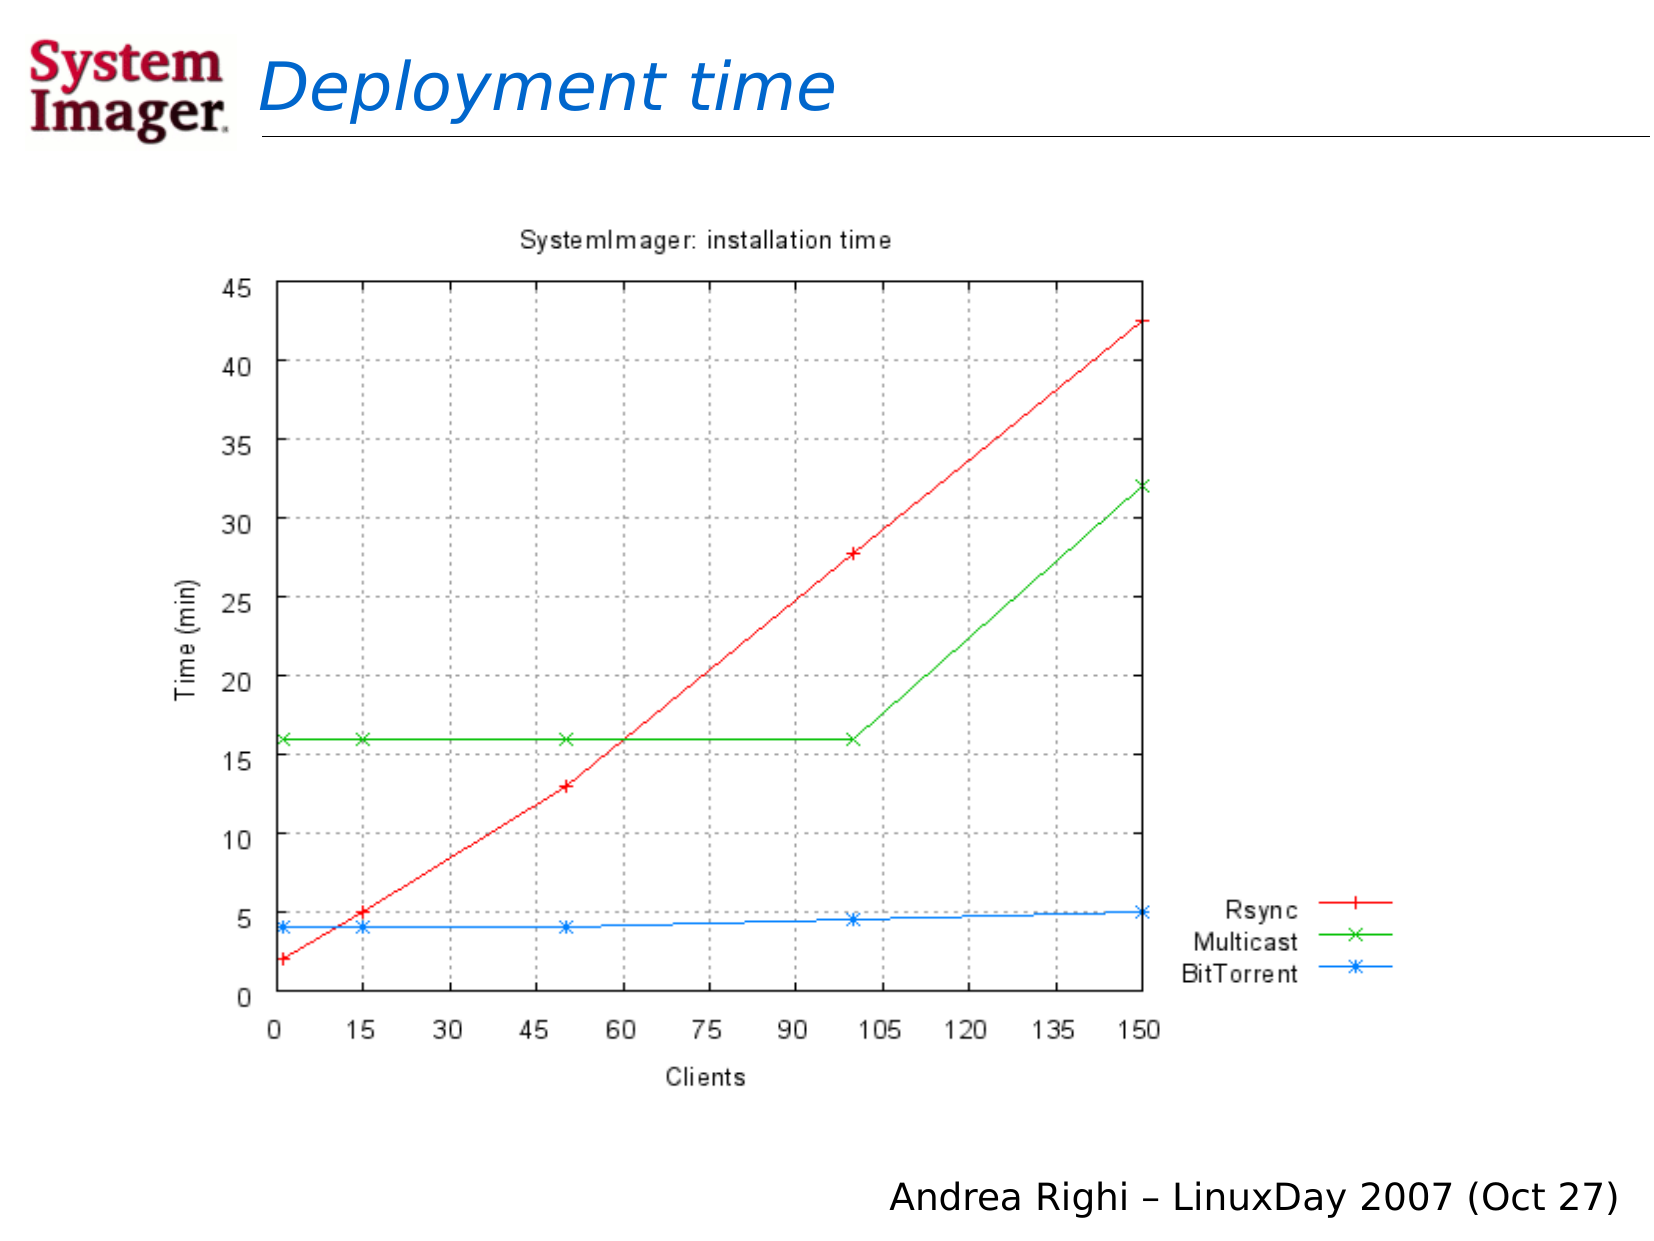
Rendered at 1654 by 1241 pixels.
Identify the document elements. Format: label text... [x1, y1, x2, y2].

title Deployment time [258, 43, 1529, 131]
picture [147, 187, 1423, 1088]
picture [25, 34, 237, 151]
